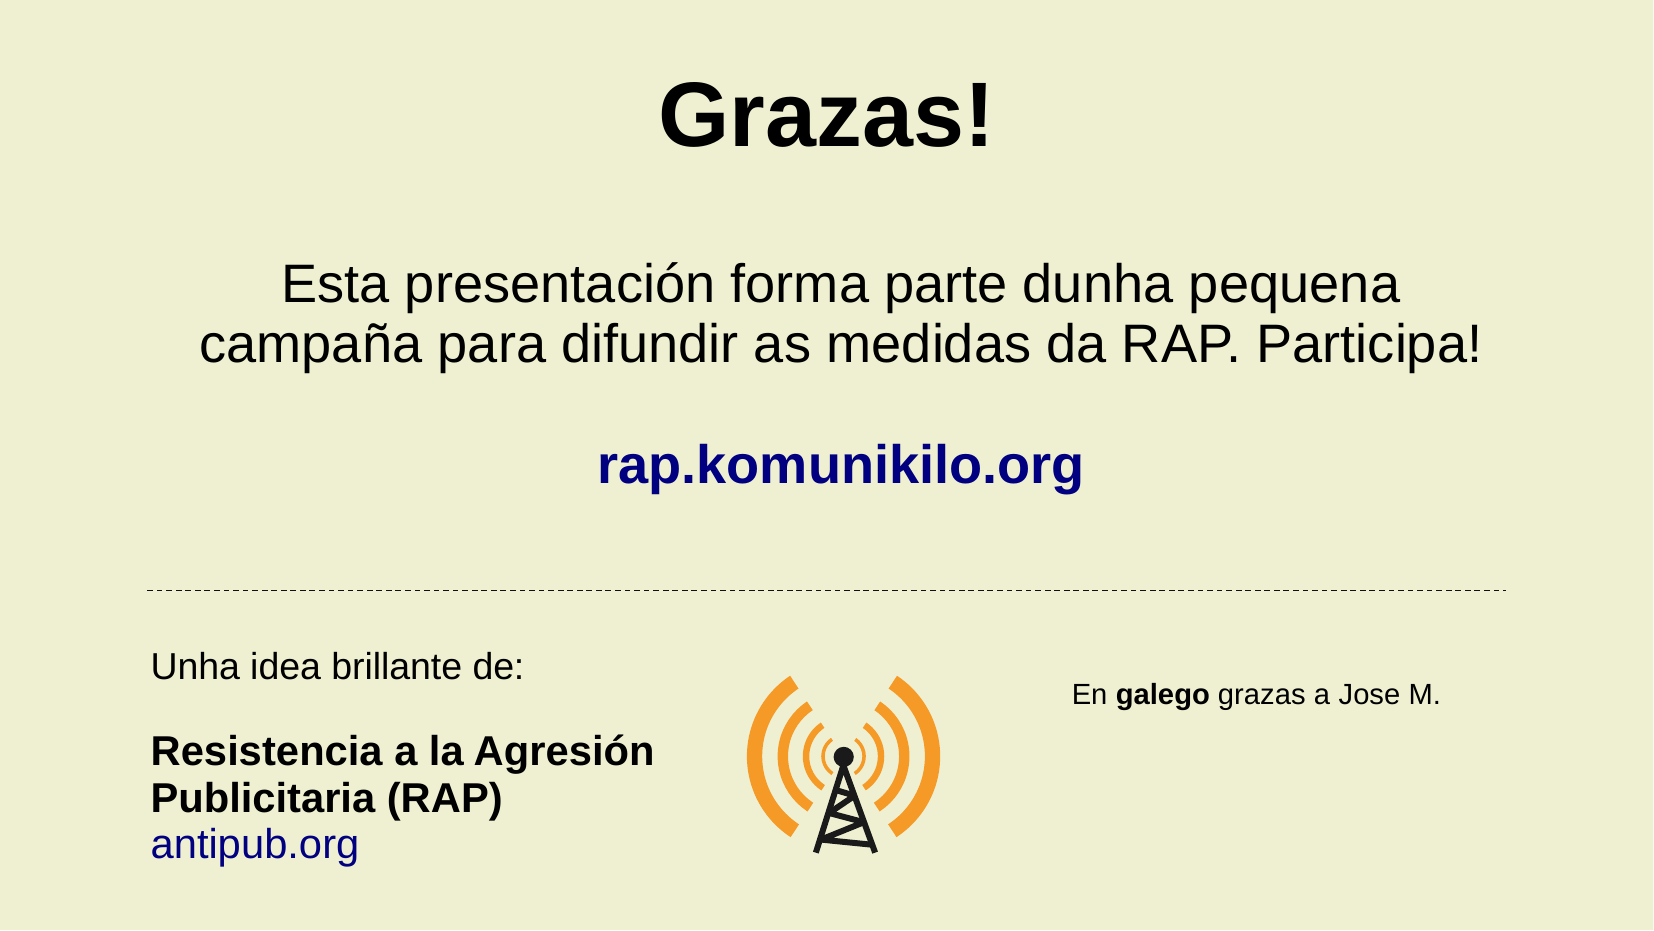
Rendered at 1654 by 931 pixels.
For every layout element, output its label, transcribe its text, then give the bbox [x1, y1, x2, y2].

subtitle Esta presentación forma parte dunha pequena campaña para difundir as medidas da RAP. Participa! rap.komunikilo.org [177, 192, 1506, 557]
text_box Unha idea brillante de: [135, 637, 550, 695]
picture [726, 639, 961, 875]
text_box En galego grazas a Jose M. [1057, 637, 1565, 737]
text_box Resistencia a la Agresión Publicitaria (RAP) antipub.org [135, 720, 680, 922]
title Grazas! [82, 37, 1571, 193]
